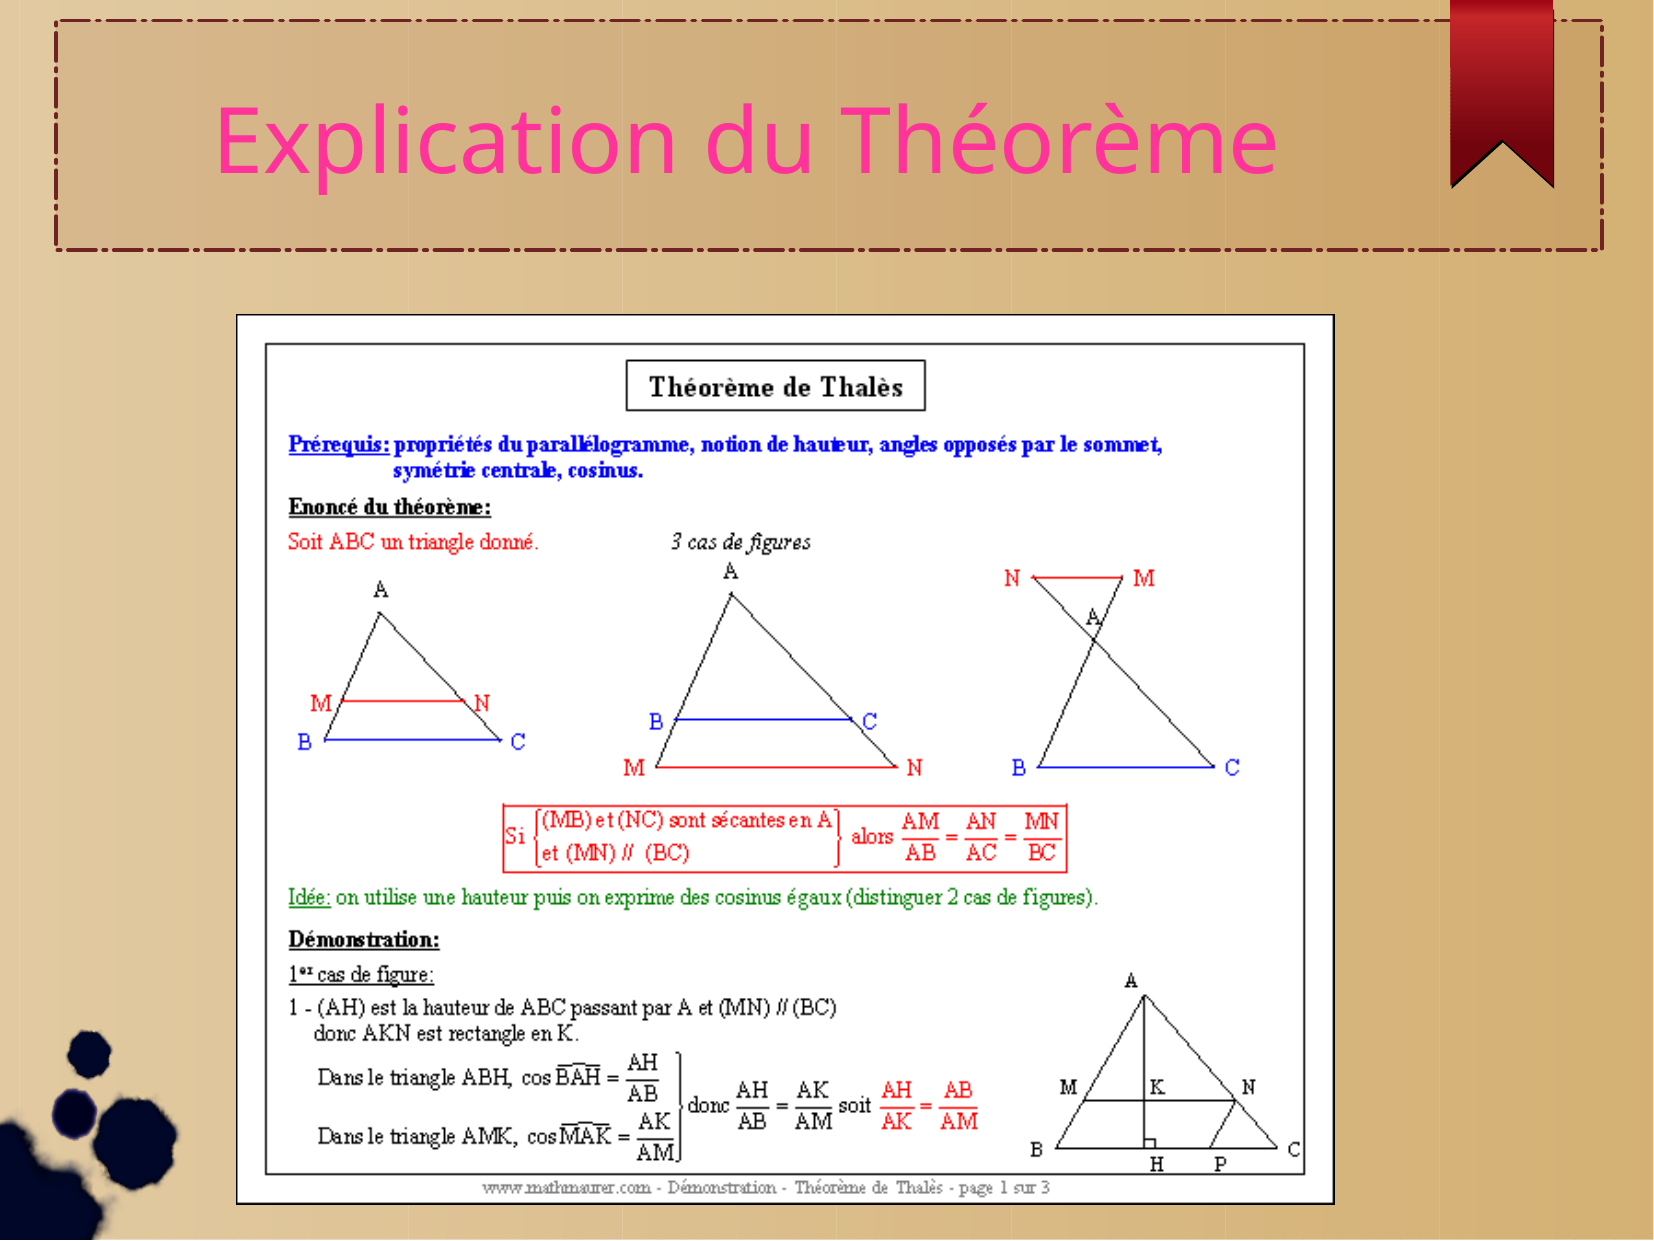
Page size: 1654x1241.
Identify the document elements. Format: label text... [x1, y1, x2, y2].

title Explication du Théorème [82, 47, 1412, 229]
picture [236, 314, 1335, 1205]
